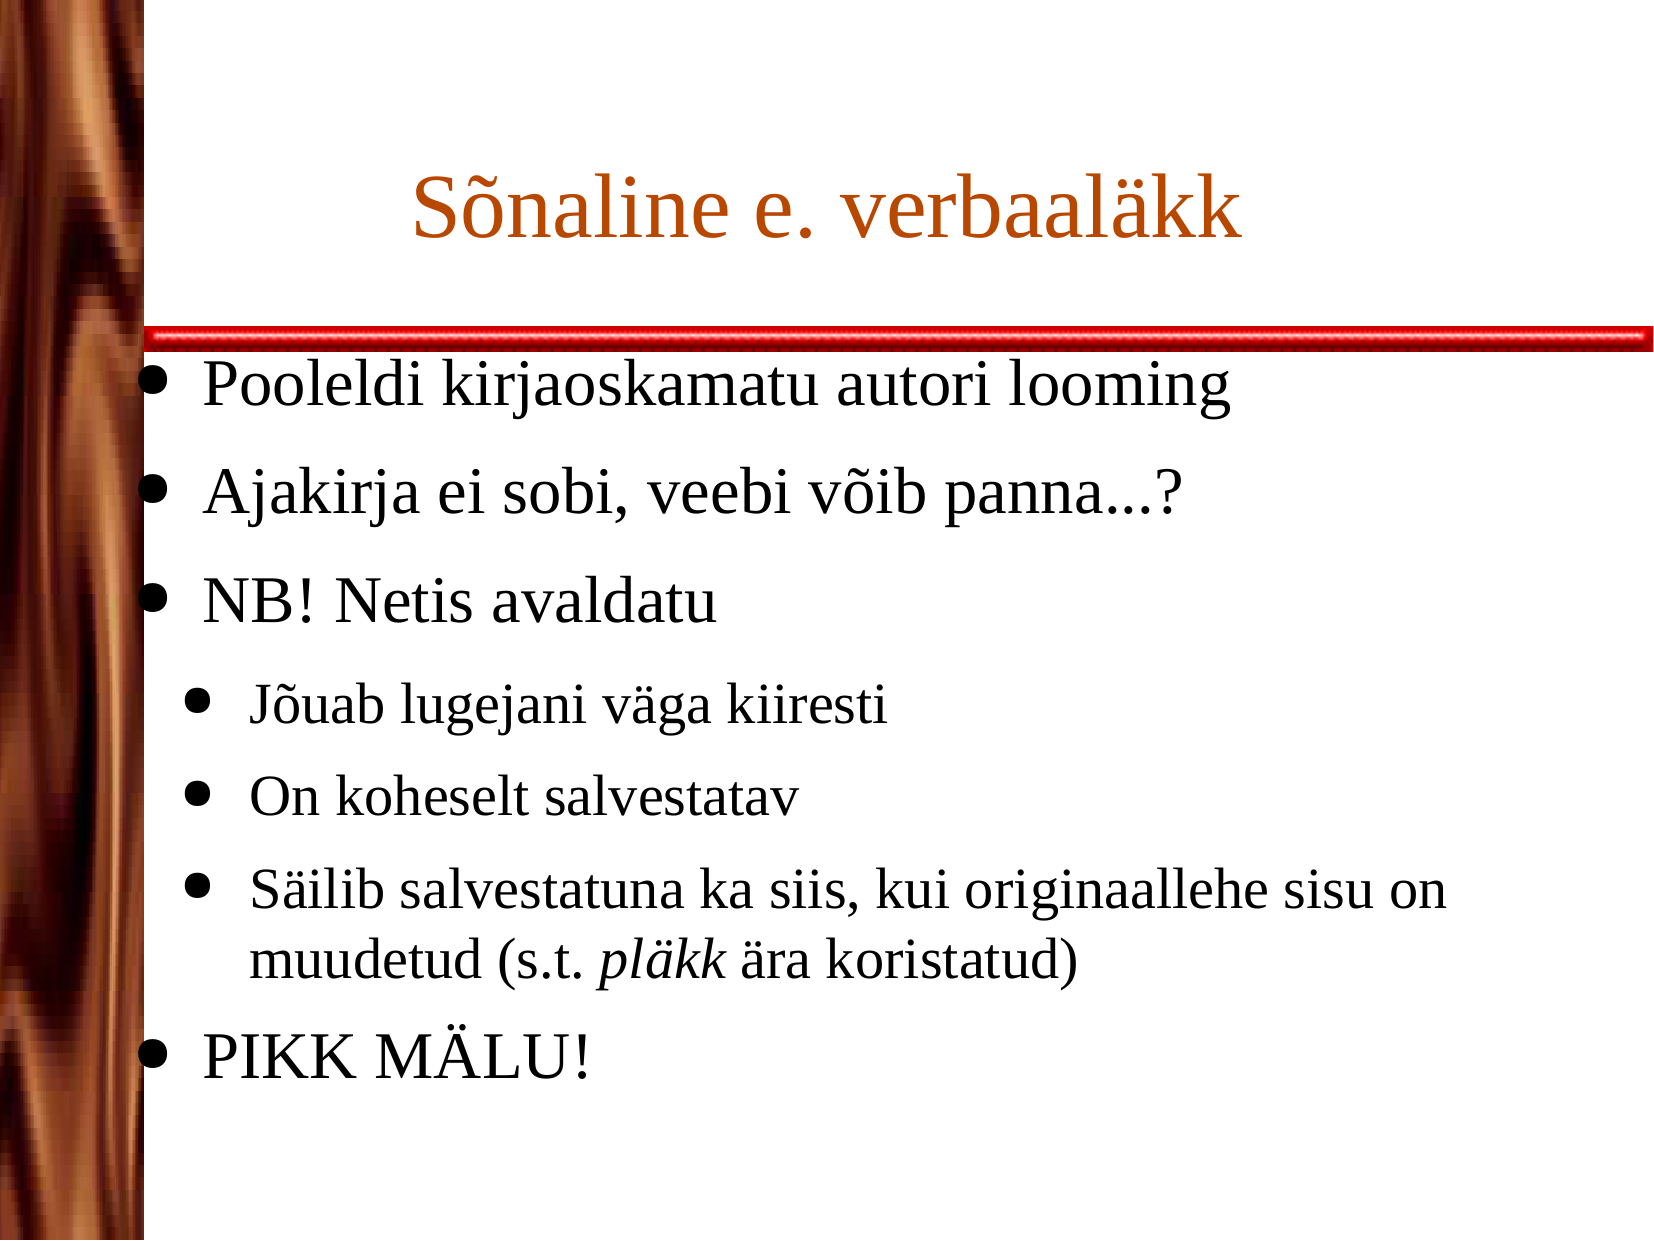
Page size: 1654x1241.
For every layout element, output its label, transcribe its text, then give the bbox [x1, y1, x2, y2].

list Pooleldi kirjaoskamatu autori looming Ajakirja ei sobi, veebi võib panna...? NB! Netis avaldatu Jõuab lugejani väga kiiresti On koheselt salvestatav Säilib salvestatuna ka siis, kui originaallehe sisu on muudetud (s.t. pläkk ära koristatud) PIKK MÄLU! [121, 344, 1533, 1178]
title Sõnaline e. verbaaläkk [121, 102, 1533, 310]
picture [0, 0, 1654, 1240]
